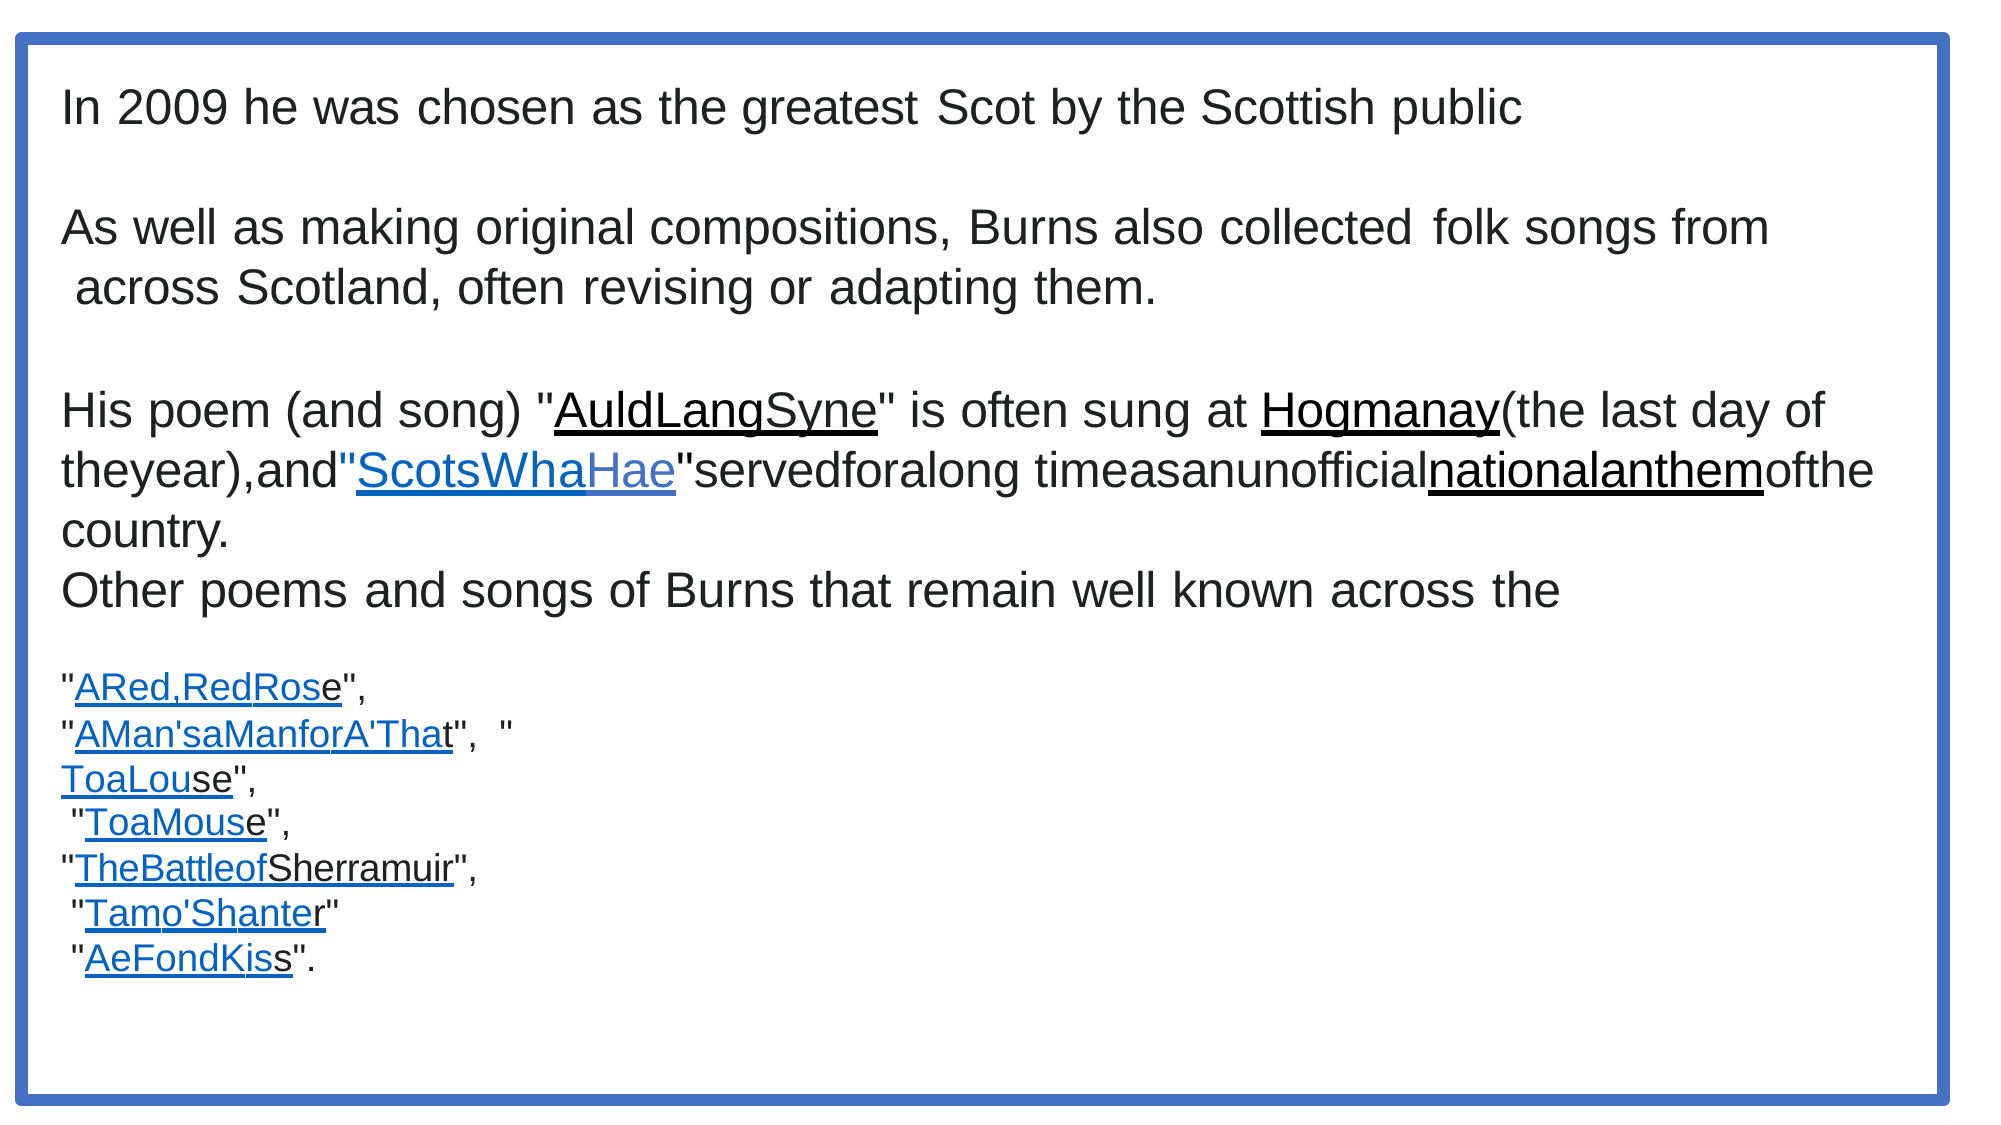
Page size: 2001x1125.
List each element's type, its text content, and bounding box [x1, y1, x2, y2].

text_box As well as making original compositions, Burns also collected folk songs from across Scotland, often revising or adapting them. His poem (and song) "Auld Lang Syne" is often sung at Hogmanay (the last day of the year), and "Scots Wha Hae" served for a long time as an unofficial national anthem of the country. Other poems and songs of Burns that remain well known across the "A Red, Red Rose", "A Man's a Man for A' That", "To a Louse", "To a Mouse", "The Battle of Sherramuir", "Tam o' Shanter" "Ae Fond Kiss". [58, 192, 1881, 980]
title In 2009 he was chosen as the greatest Scot by the Scottish public [58, 72, 1524, 137]
